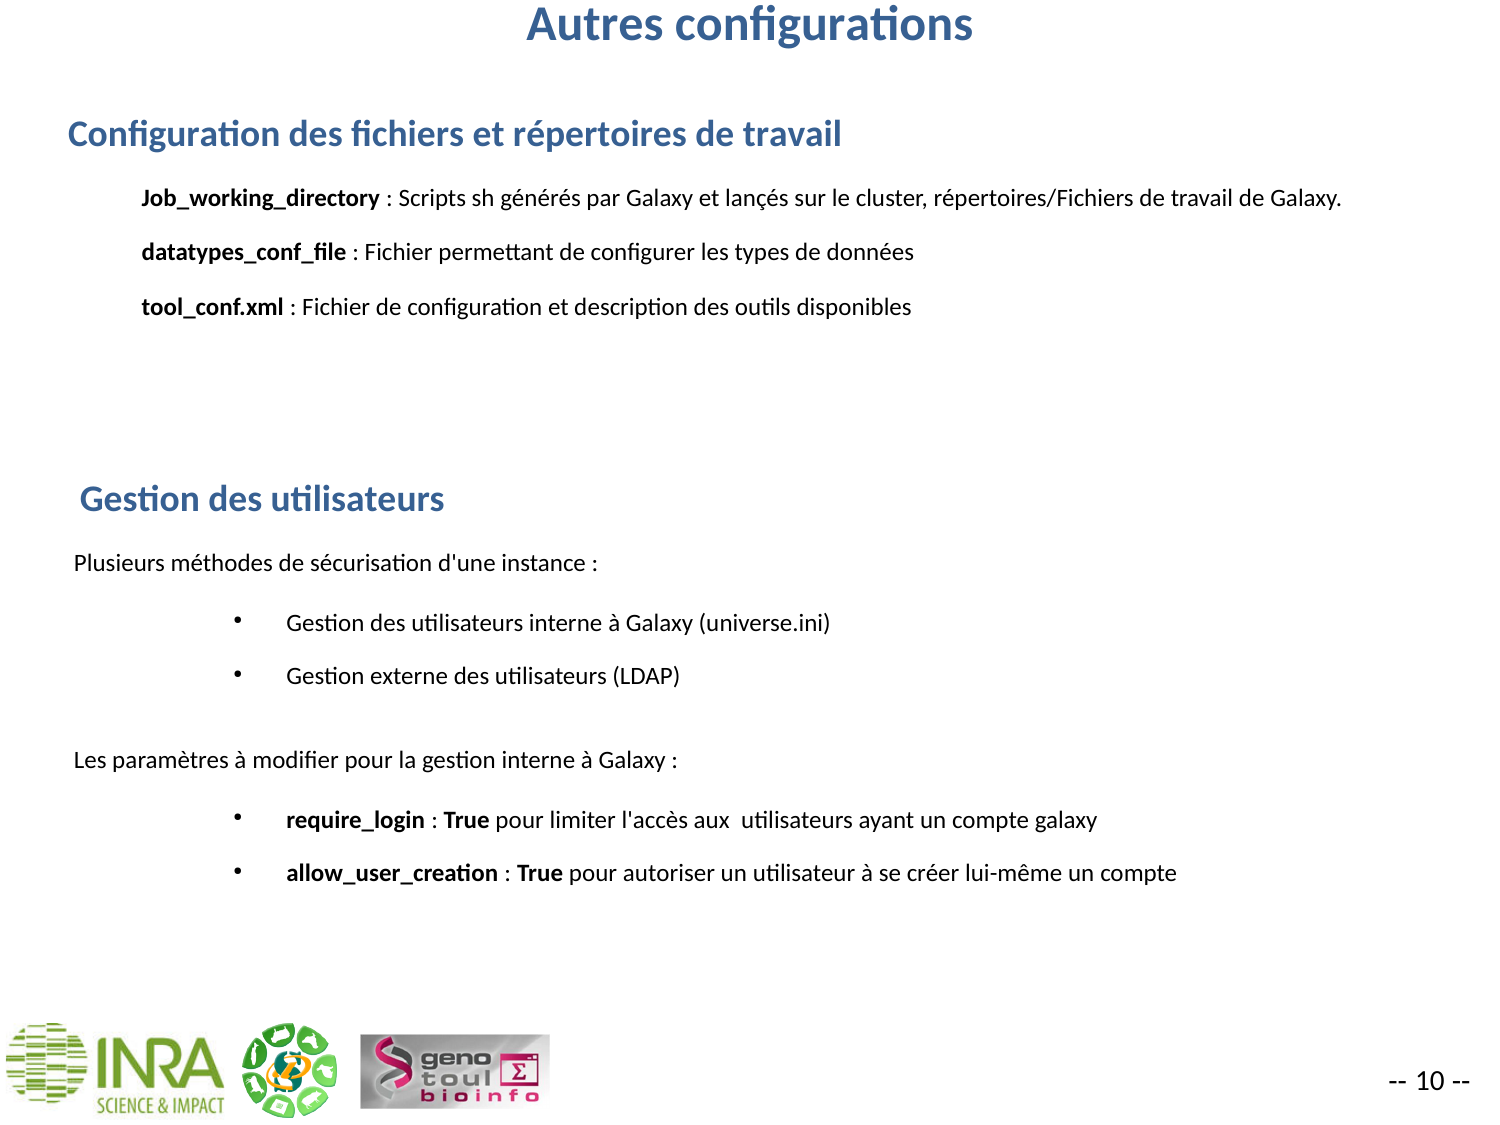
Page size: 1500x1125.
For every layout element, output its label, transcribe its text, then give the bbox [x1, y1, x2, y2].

picture [242, 1023, 337, 1118]
list Job_working_directory : Scripts sh générés par Galaxy et lançés sur le cluster, répertoires/Fichiers de travail de Galaxy. datatypes_conf_file : Fichier permettant de configurer les types de données tool_conf.xml : Fichier de configuration et description des outils disponibles [53, 187, 1471, 398]
text_box Gestion des utilisateurs [65, 466, 461, 527]
text_box Plusieurs méthodes de sécurisation d'une instance : Gestion des utilisateurs interne à Galaxy (universe.ini) Gestion externe des utilisateurs (LDAP) Les paramètres à modifier pour la gestion interne à Galaxy : require_login : True pour limiter l'accès aux utilisateurs ayant un compte galaxy allow_user_creation : True pour autoriser un utilisateur à se créer lui-même un compte [41, 539, 1388, 894]
picture [360, 1034, 550, 1109]
text_box Autres configurations [0, 0, 1500, 73]
picture [5, 1023, 225, 1125]
text_box Configuration des fichiers et répertoires de travail [53, 102, 859, 162]
